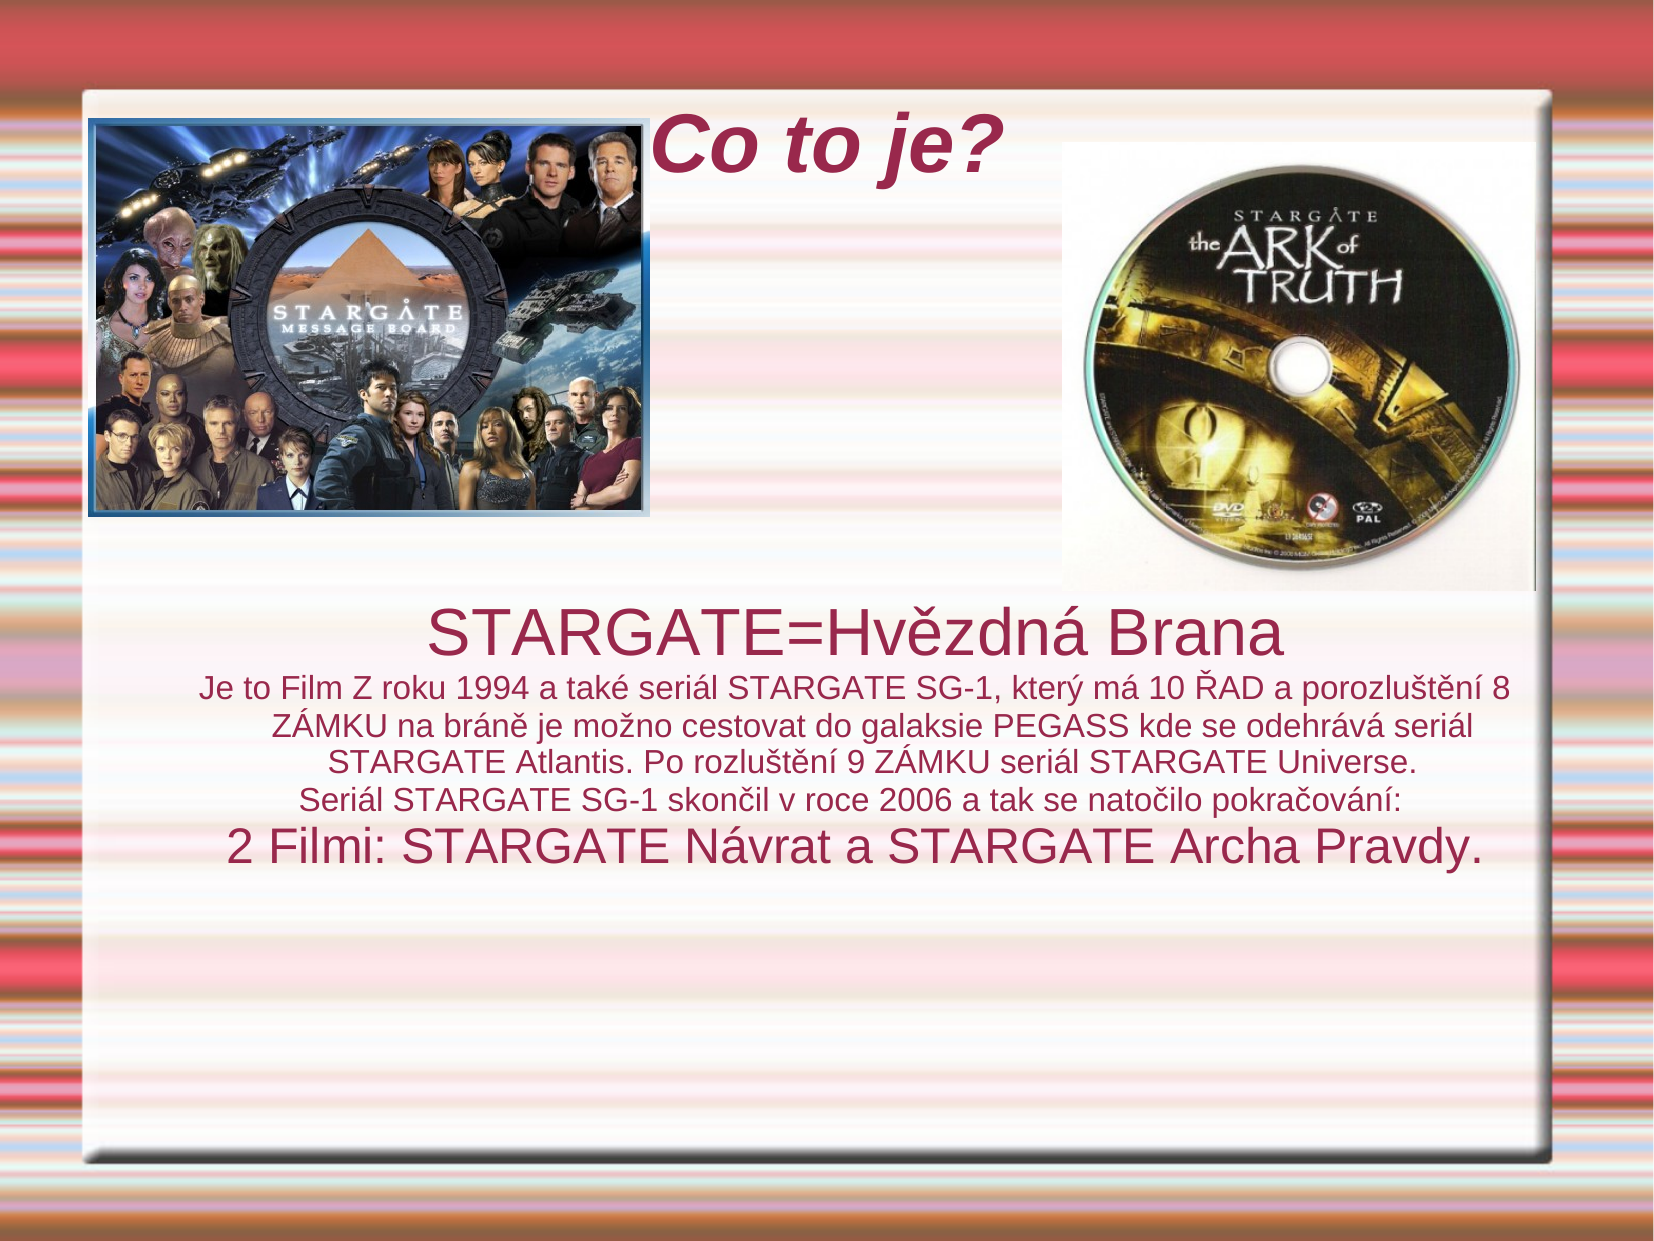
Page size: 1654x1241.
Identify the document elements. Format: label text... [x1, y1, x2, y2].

title Co to je? [121, 50, 1534, 237]
subtitle STARGATE=Hvězdná Brana Je to Film Z roku 1994 a také seriál STARGATE SG-1, který má 10 ŘAD a porozluštění 8 ZÁMKU na bráně je možno cestovat do galaksie PEGASS kde se odehrává seriál STARGATE Atlantis. Po rozluštění 9 ZÁMKU seriál STARGATE Universe. Seriál STARGATE SG-1 skončil v roce 2006 a tak se natočilo pokračování: 2 Filmi: STARGATE Návrat a STARGATE Archa Pravdy. [147, 413, 1529, 1195]
picture [0, 0, 1654, 1241]
